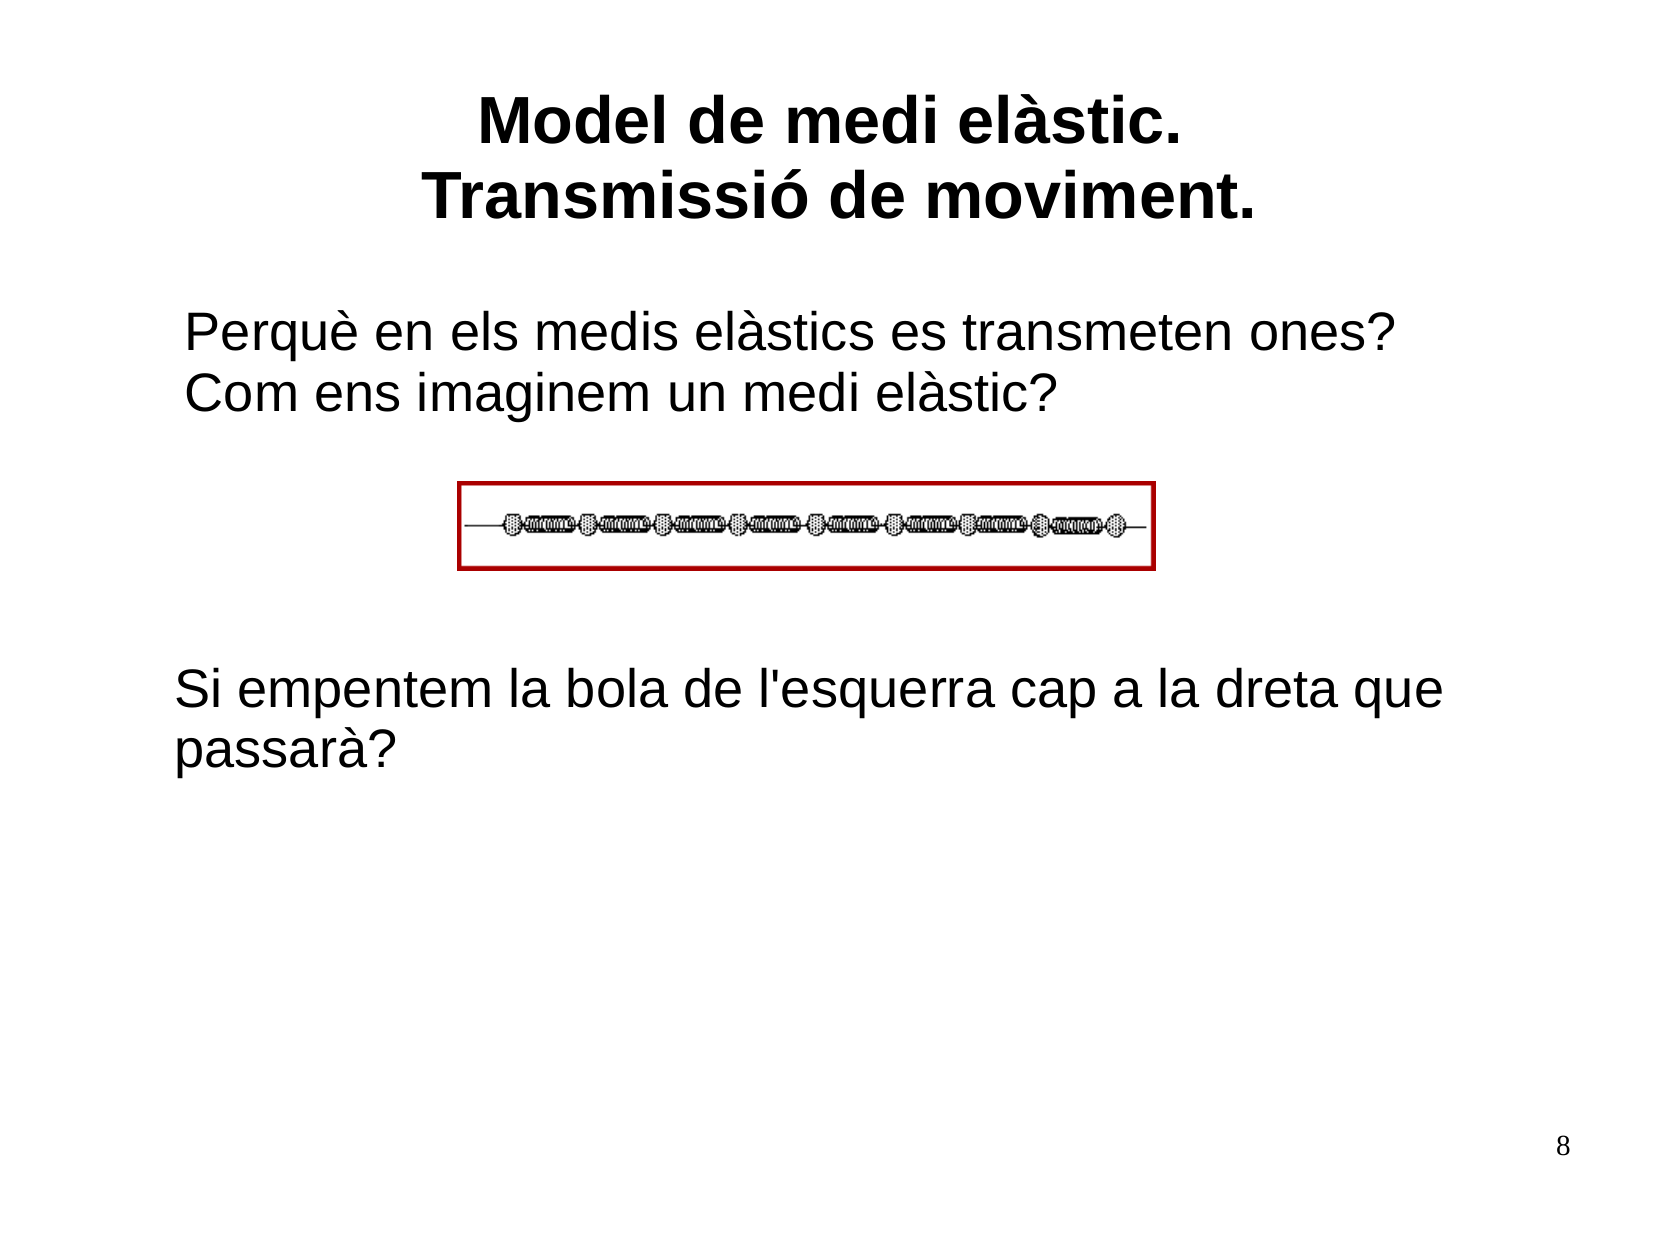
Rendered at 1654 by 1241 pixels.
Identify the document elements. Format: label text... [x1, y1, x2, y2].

text_box Si empentem la bola de l'esquerra cap a la dreta que passarà? [159, 650, 1492, 787]
text_box Perquè en els medis elàstics es transmeten ones? Com ens imaginem un medi elàstic? [170, 294, 1510, 430]
text_box Model de medi elàstic. Transmissió de moviment. [141, 76, 1538, 241]
picture [457, 481, 1156, 571]
